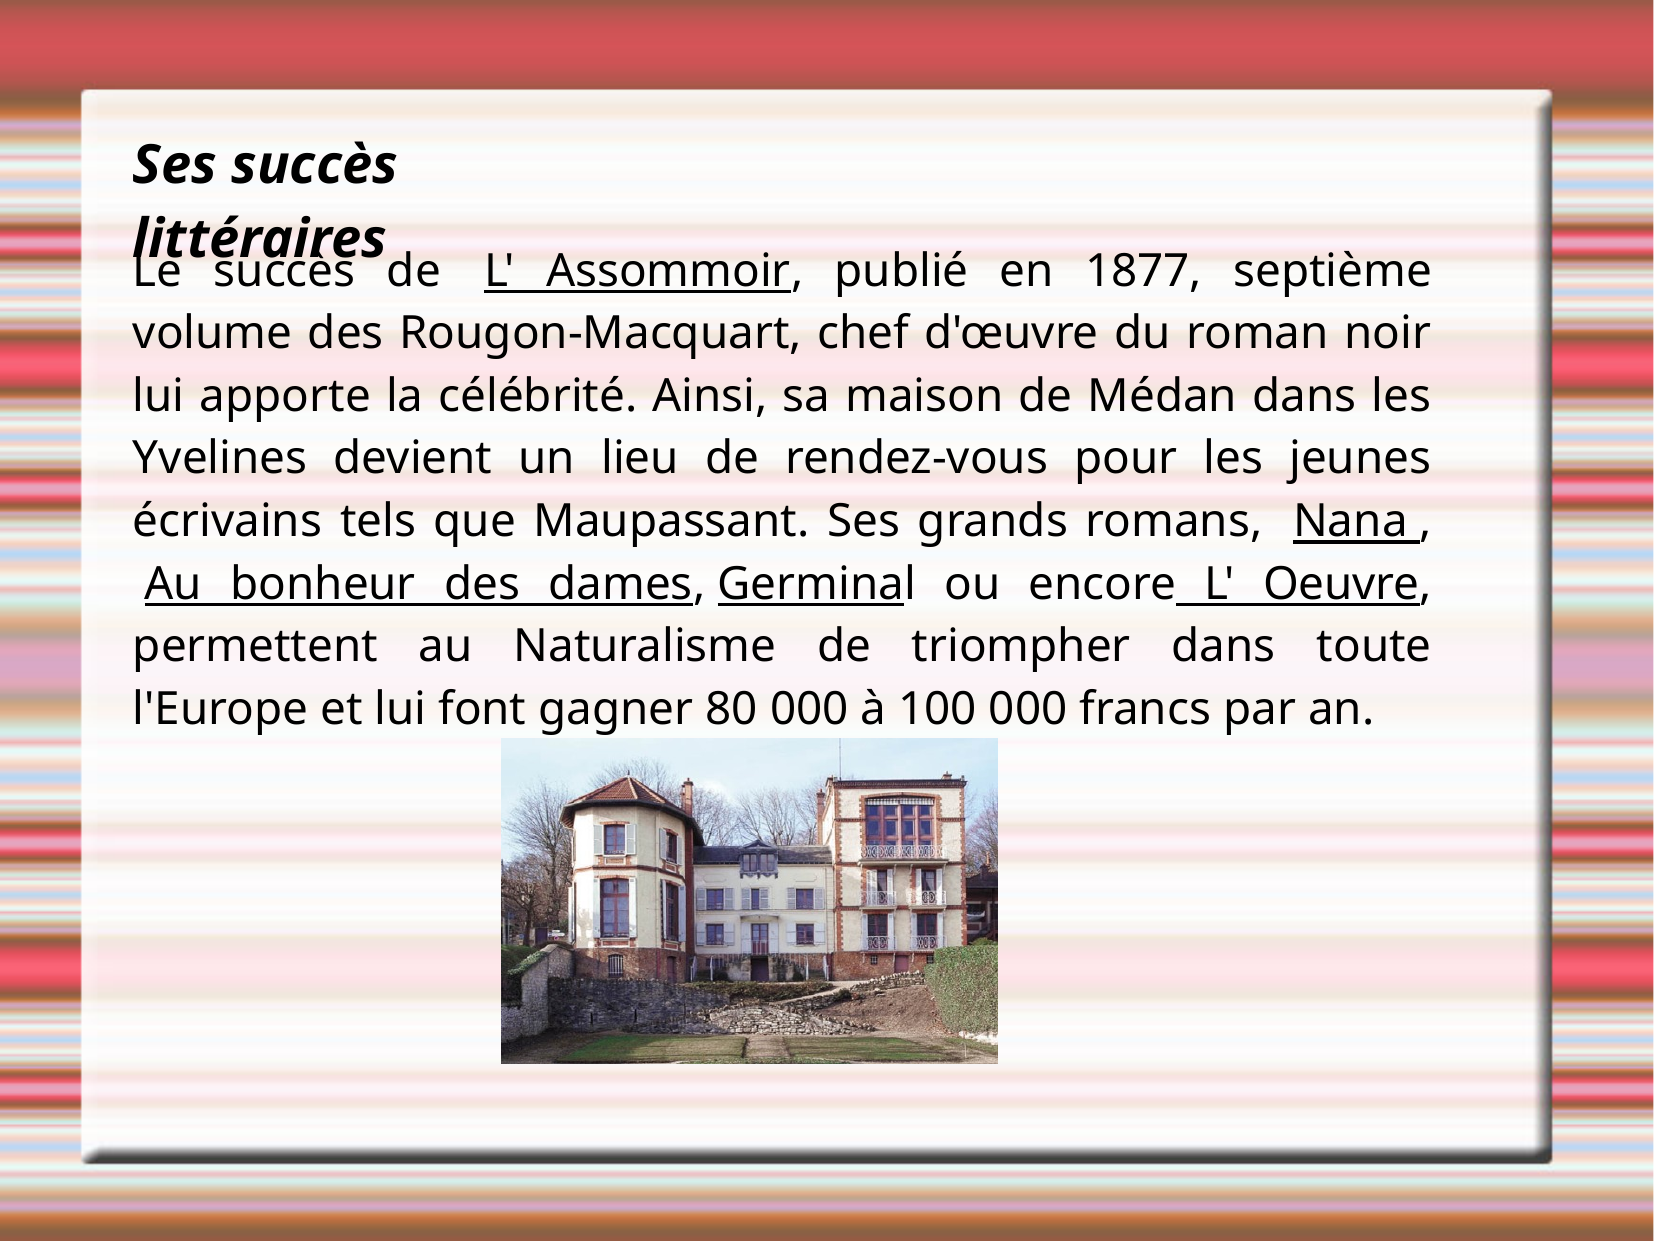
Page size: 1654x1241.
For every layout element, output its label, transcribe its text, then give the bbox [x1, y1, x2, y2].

picture [0, 0, 1654, 1241]
text_box Le succès de L' Assommoir, publié en 1877, septième volume des Rougon-Macquart, chef d'œuvre du roman noir lui apporte la célébrité. Ainsi, sa maison de Médan dans les Yvelines devient un lieu de rendez-vous pour les jeunes écrivains tels que Maupassant. Ses grands romans, Nana , Au bonheur des dames, Germinal ou encore L' Oeuvre, permettent au Naturalisme de triompher dans toute l'Europe et lui font gagner 80 000 à 100 000 francs par an. [118, 230, 1447, 688]
text_box Ses succès littéraires [118, 118, 680, 194]
